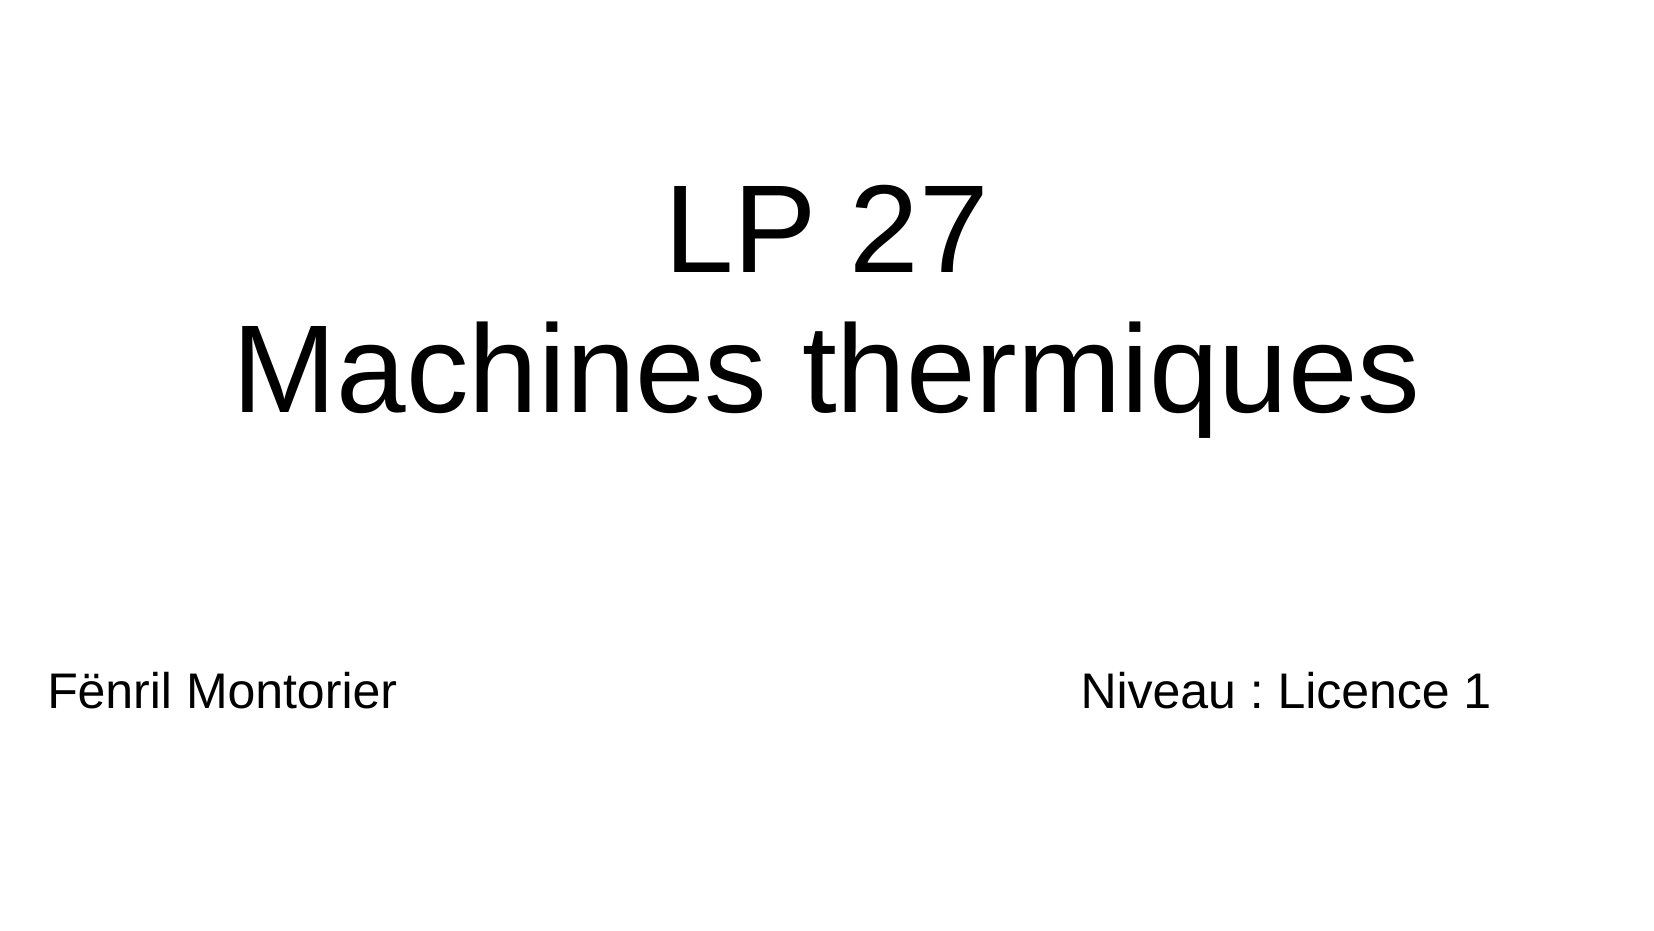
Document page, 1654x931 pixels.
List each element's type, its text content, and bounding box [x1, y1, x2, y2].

title LP 27 Machines thermiques [82, 159, 1571, 440]
subtitle Fënril Montorier Niveau : Licence 1 [47, 625, 1571, 758]
